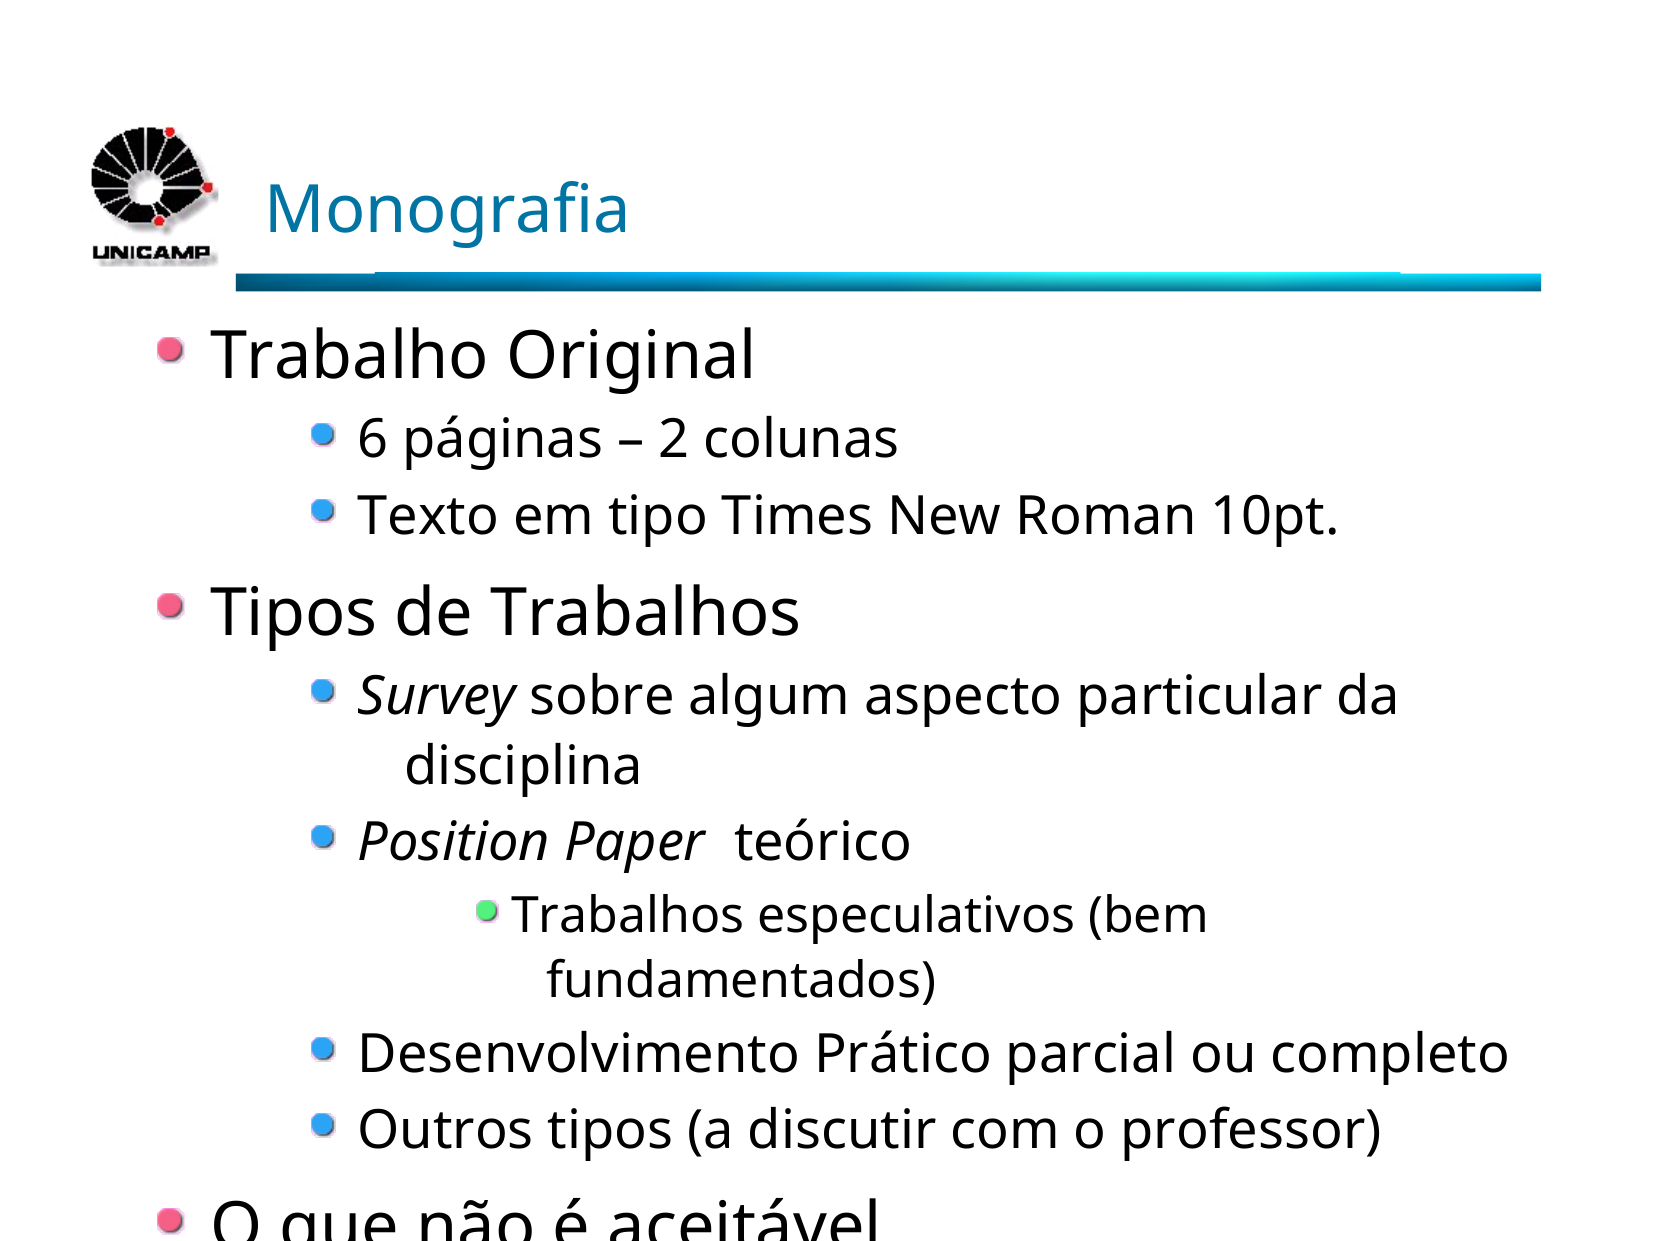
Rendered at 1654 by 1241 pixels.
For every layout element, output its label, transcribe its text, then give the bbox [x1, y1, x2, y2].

title Monografia [264, 42, 1534, 250]
list Trabalho Original 6 páginas – 2 colunas Texto em tipo Times New Roman 10pt. Tipos de Trabalhos Survey sobre algum aspecto particular da disciplina Position Paper teórico Trabalhos especulativos (bem fundamentados) Desenvolvimento Prático parcial ou completo Outros tipos (a discutir com o professor) O que não é aceitável Em hipótese nenhuma: Plágio ! Reprovação na disciplina [121, 309, 1534, 1182]
picture [125, 272, 1654, 295]
picture [156, 1207, 186, 1236]
